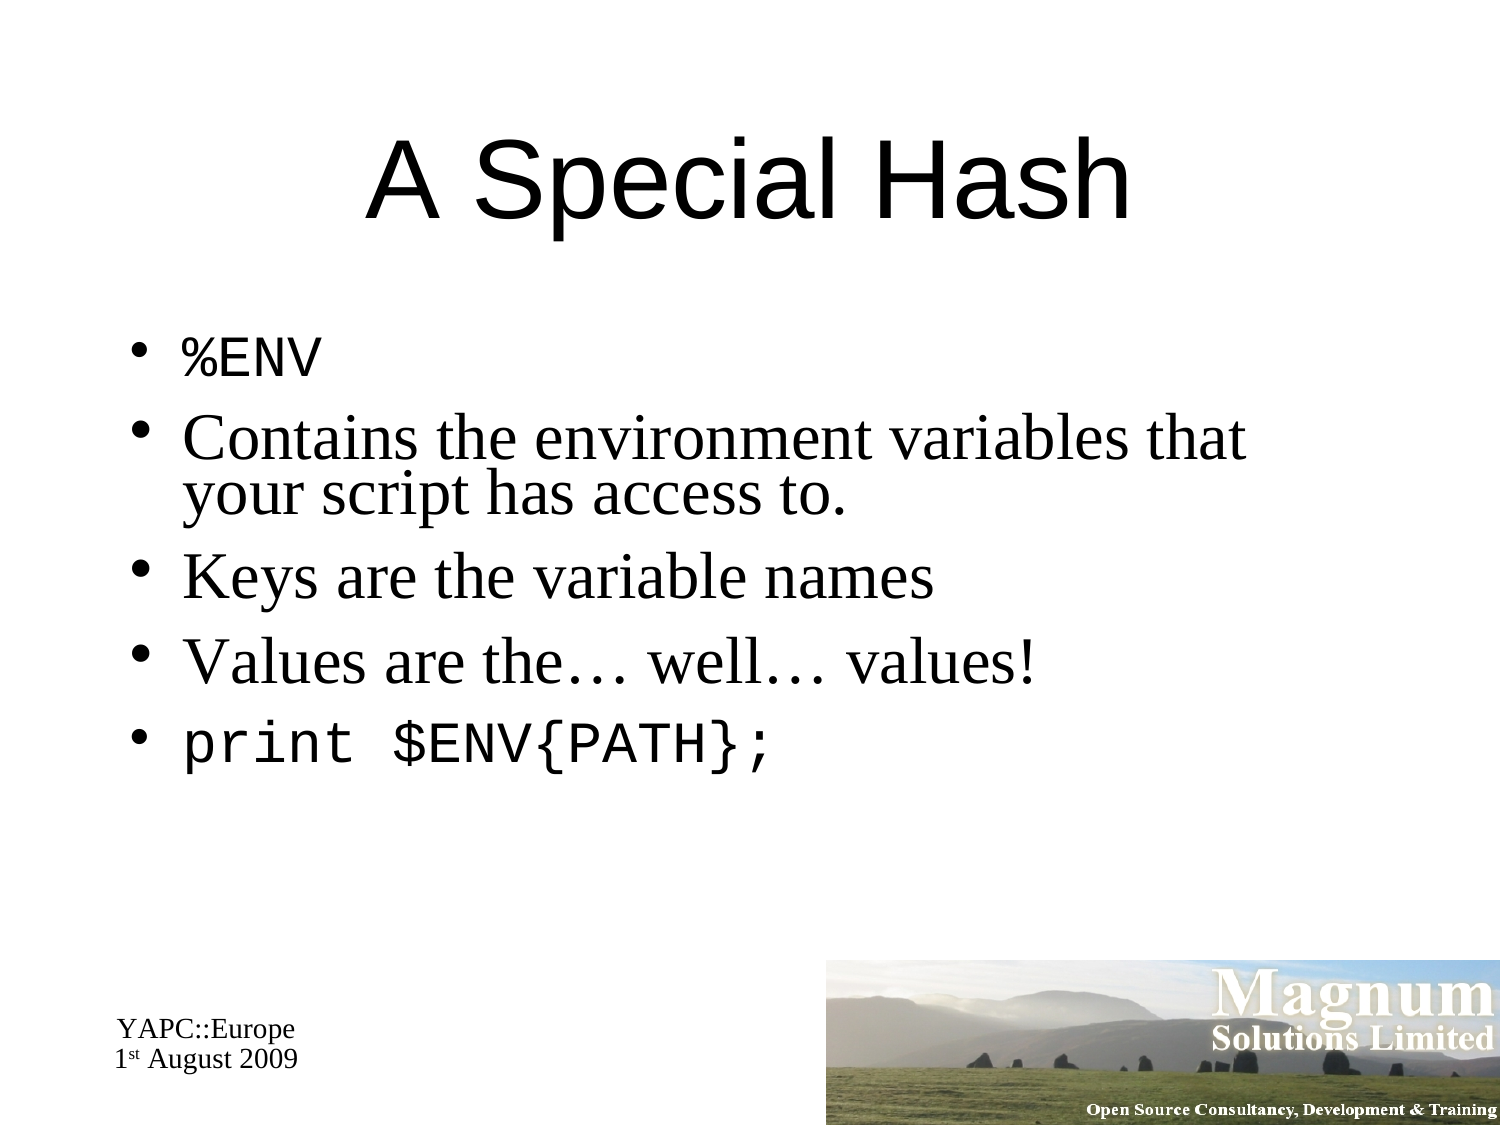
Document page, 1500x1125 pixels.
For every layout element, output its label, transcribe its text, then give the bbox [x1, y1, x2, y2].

list %ENV Contains the environment variables that your script has access to. Keys are the variable names Values are the… well… values! print $ENV{PATH}; [112, 337, 1388, 790]
picture [826, 960, 1500, 1125]
title A Special Hash [112, 62, 1388, 250]
